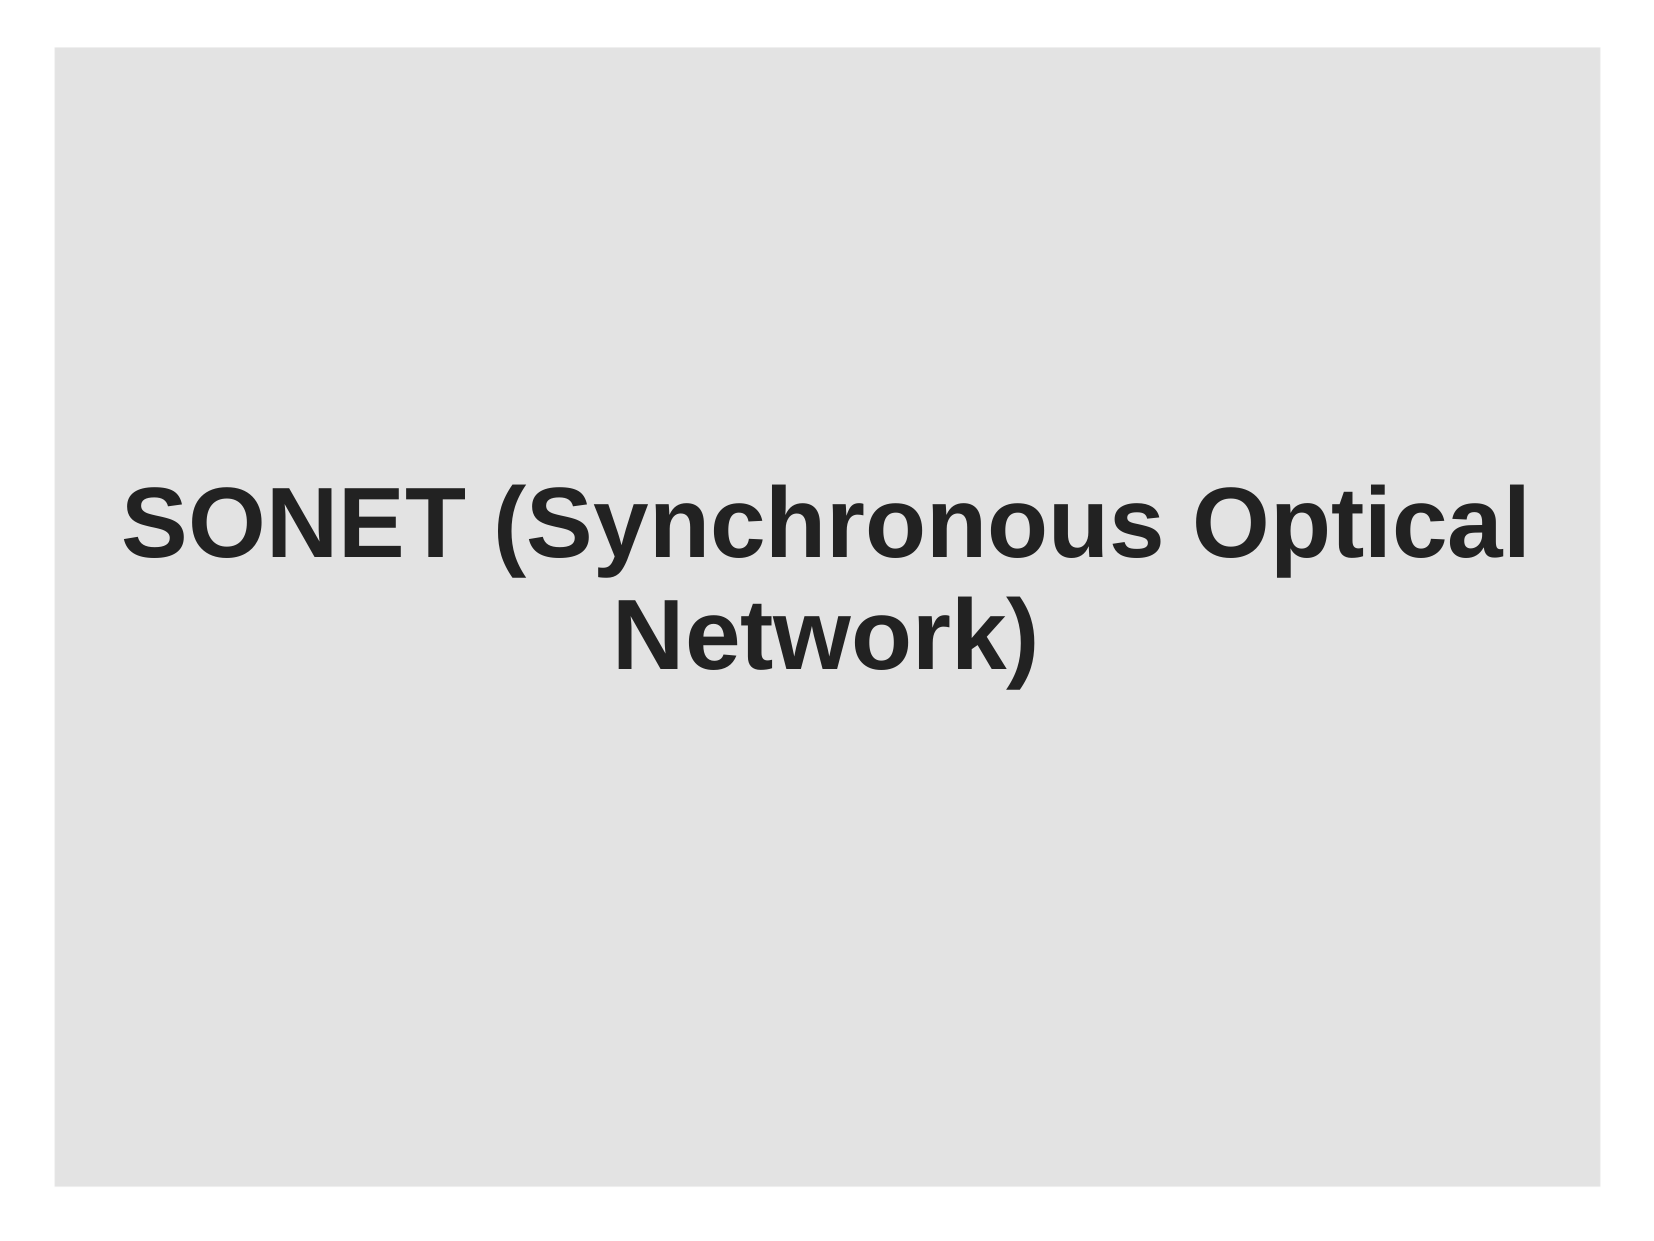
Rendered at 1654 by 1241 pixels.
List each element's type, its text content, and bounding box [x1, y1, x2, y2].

subtitle SONET (Synchronous Optical Network) [82, 49, 1571, 1109]
picture [0, 0, 1654, 1241]
